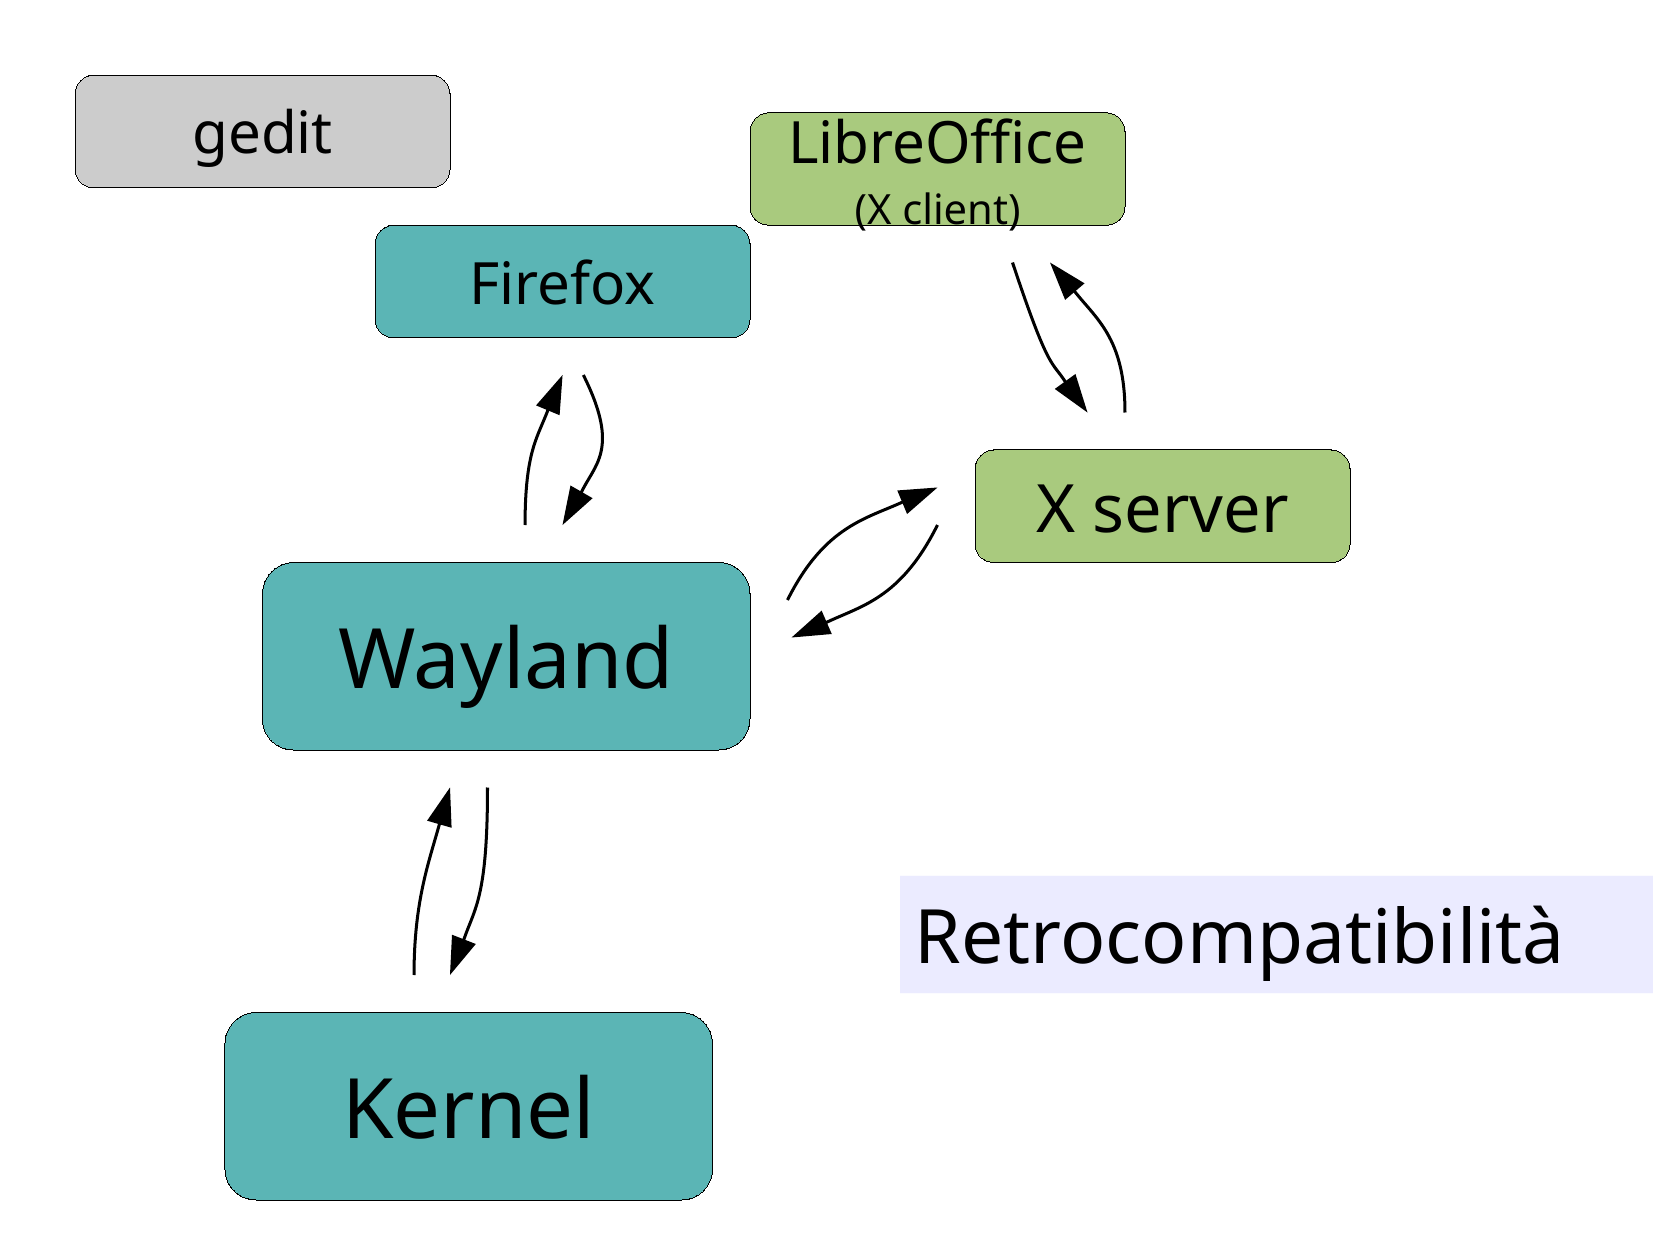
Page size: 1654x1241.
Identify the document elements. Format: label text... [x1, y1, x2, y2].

text_box X server [989, 449, 1340, 455]
text_box LibreOffice (X client) [761, 112, 1113, 119]
text_box Wayland [277, 562, 731, 571]
text_box gedit [89, 75, 441, 81]
text_box Kernel [241, 1012, 699, 1021]
text_box Firefox [389, 225, 742, 231]
text_box Retrocompatibilità [900, 875, 1653, 879]
